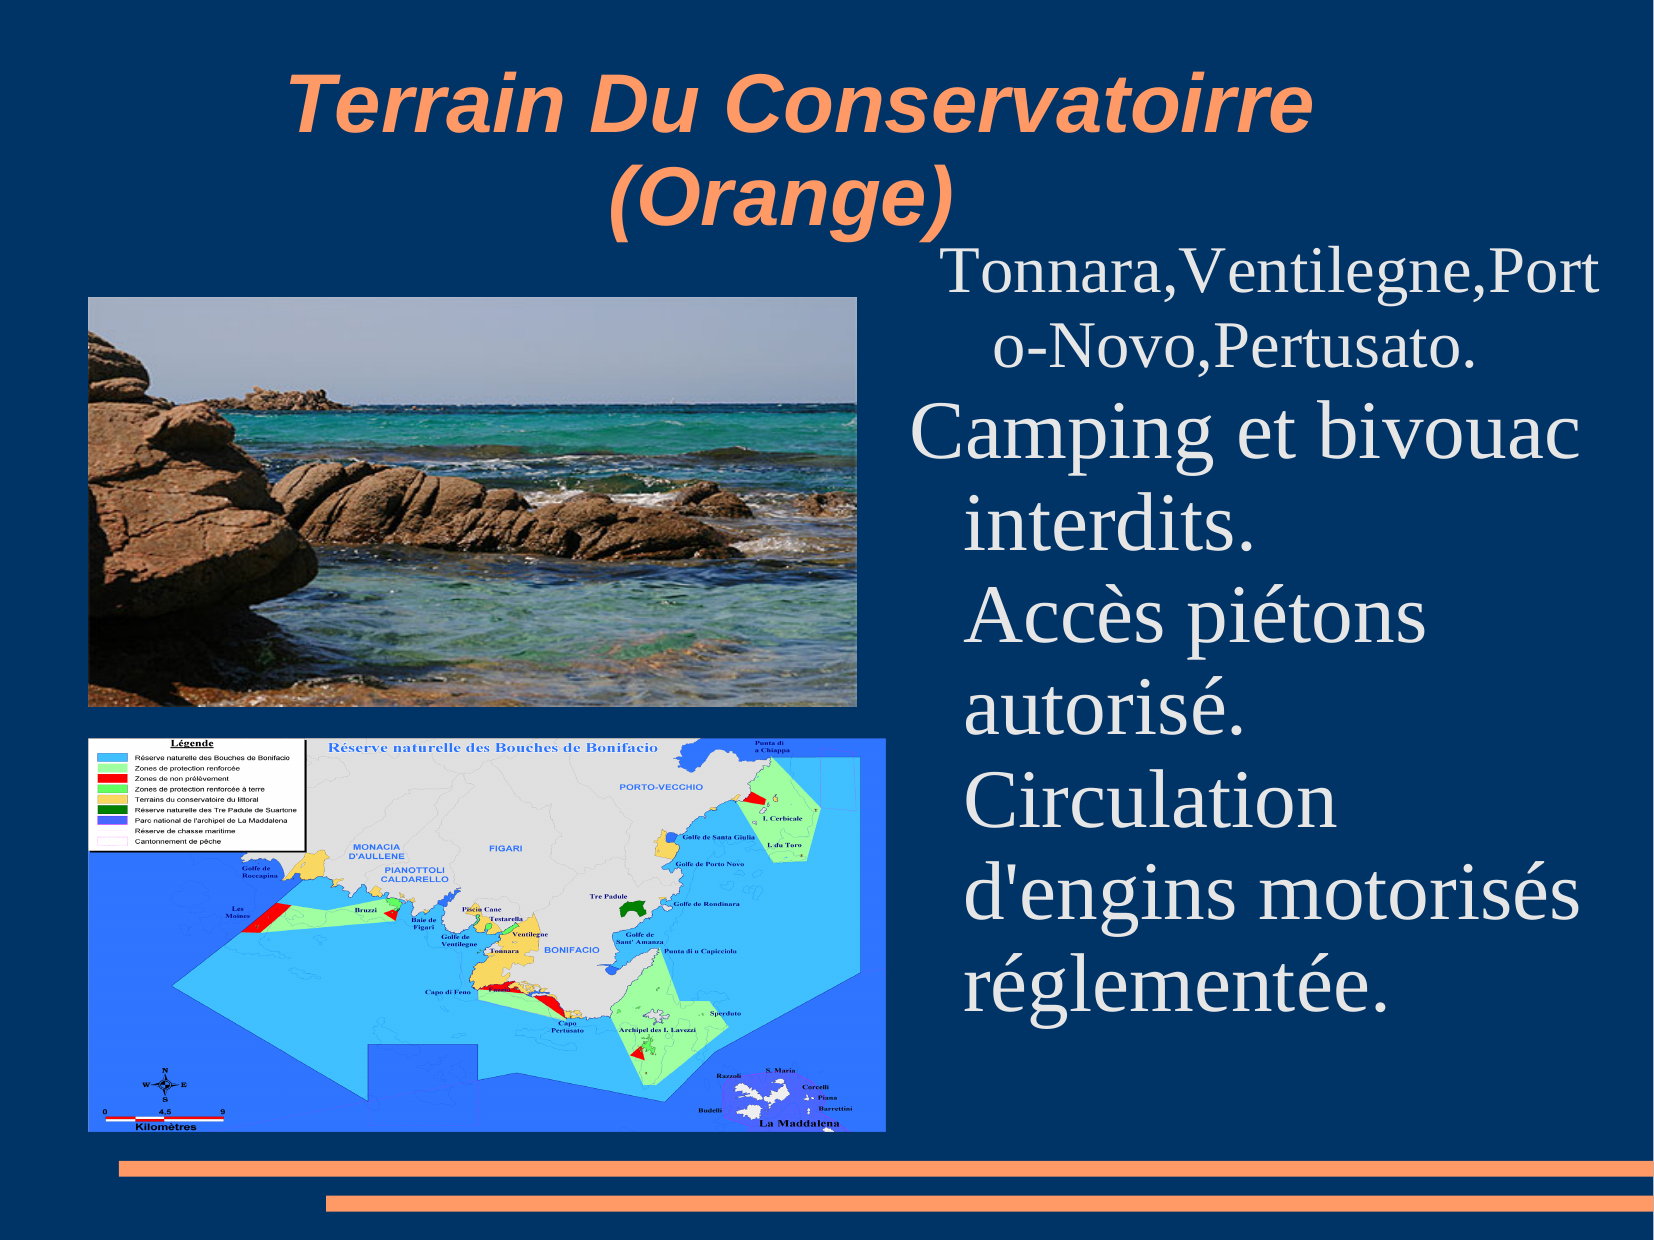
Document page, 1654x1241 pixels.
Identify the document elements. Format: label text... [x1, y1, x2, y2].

picture [88, 297, 857, 707]
picture [88, 738, 886, 1132]
list Tonnara,Ventilegne,Porto-Novo,Pertusato. [921, 233, 1625, 384]
list Camping et bivouac interdits. Accès piétons autorisé. Circulation d'engins motorisés réglementée. [892, 383, 1595, 1194]
title Terrain Du Conservatoirre (Orange) [121, 46, 1534, 254]
